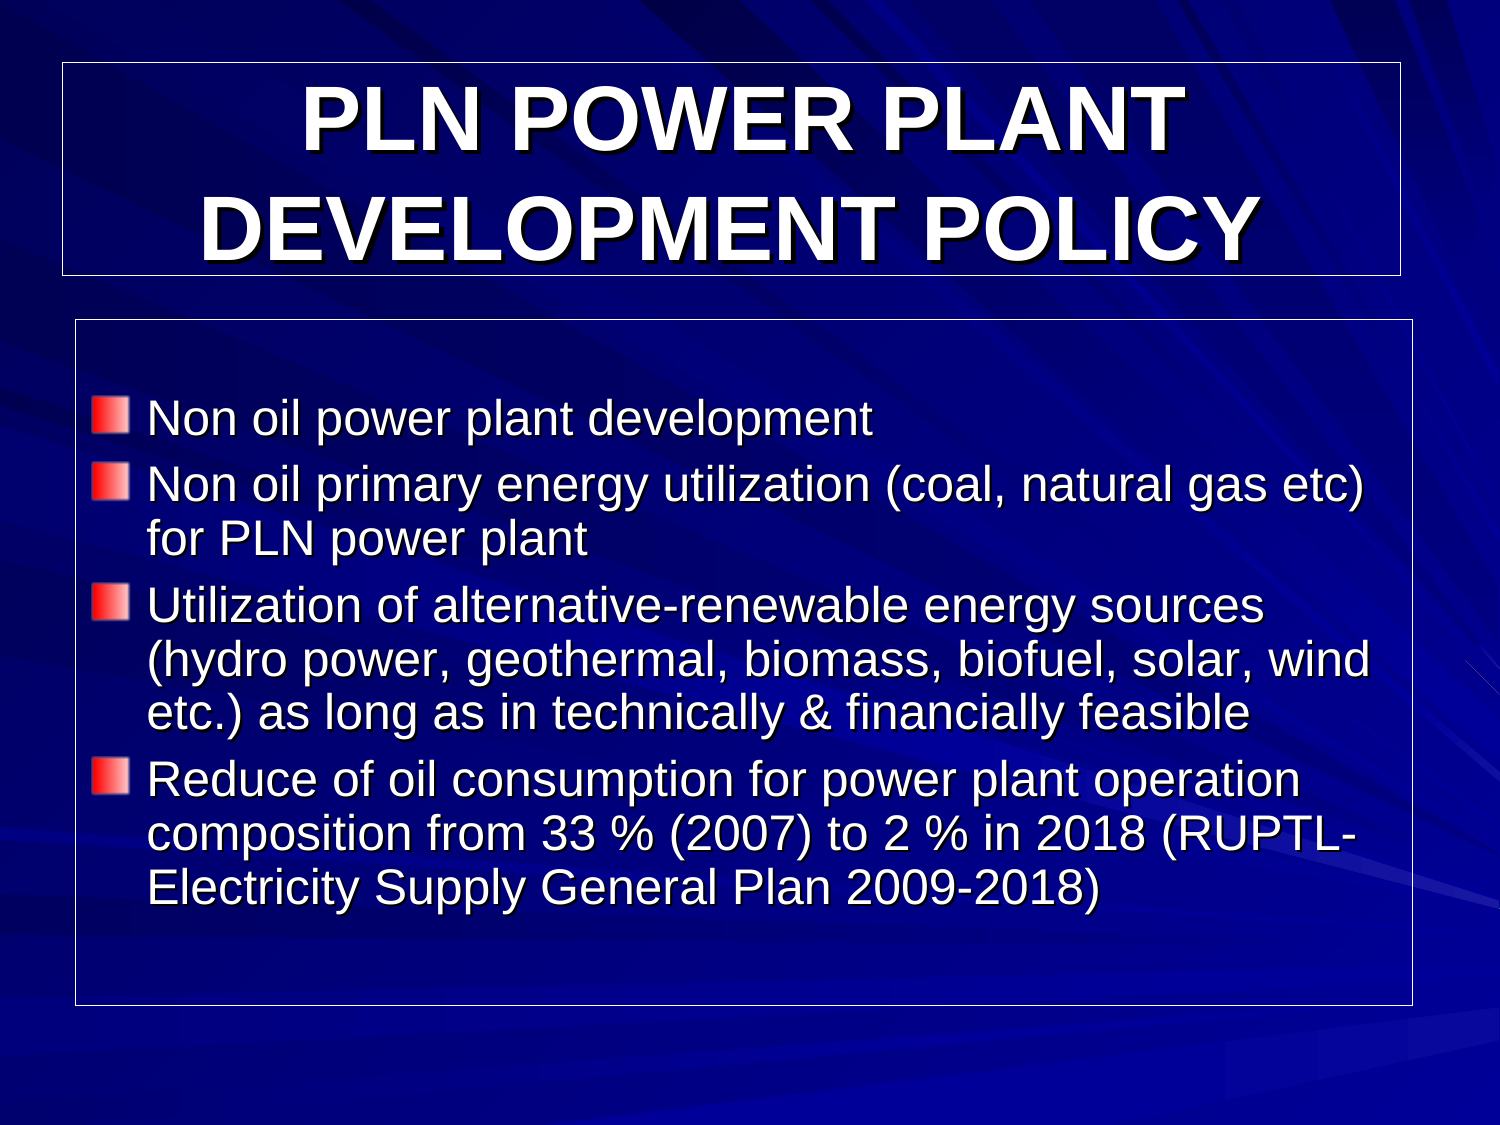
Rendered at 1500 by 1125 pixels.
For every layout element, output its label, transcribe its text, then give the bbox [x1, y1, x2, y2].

title PLN POWER PLANT DEVELOPMENT POLICY [62, 62, 1400, 275]
list Non oil power plant development Non oil primary energy utilization (coal, natural gas etc) for PLN power plant Utilization of alternative-renewable energy sources (hydro power, geothermal, biomass, biofuel, solar, wind etc.) as long as in technically & financially feasible Reduce of oil consumption for power plant operation composition from 33 % (2007) to 2 % in 2018 (RUPTL- Electricity Supply General Plan 2009-2018) [75, 319, 1413, 1006]
